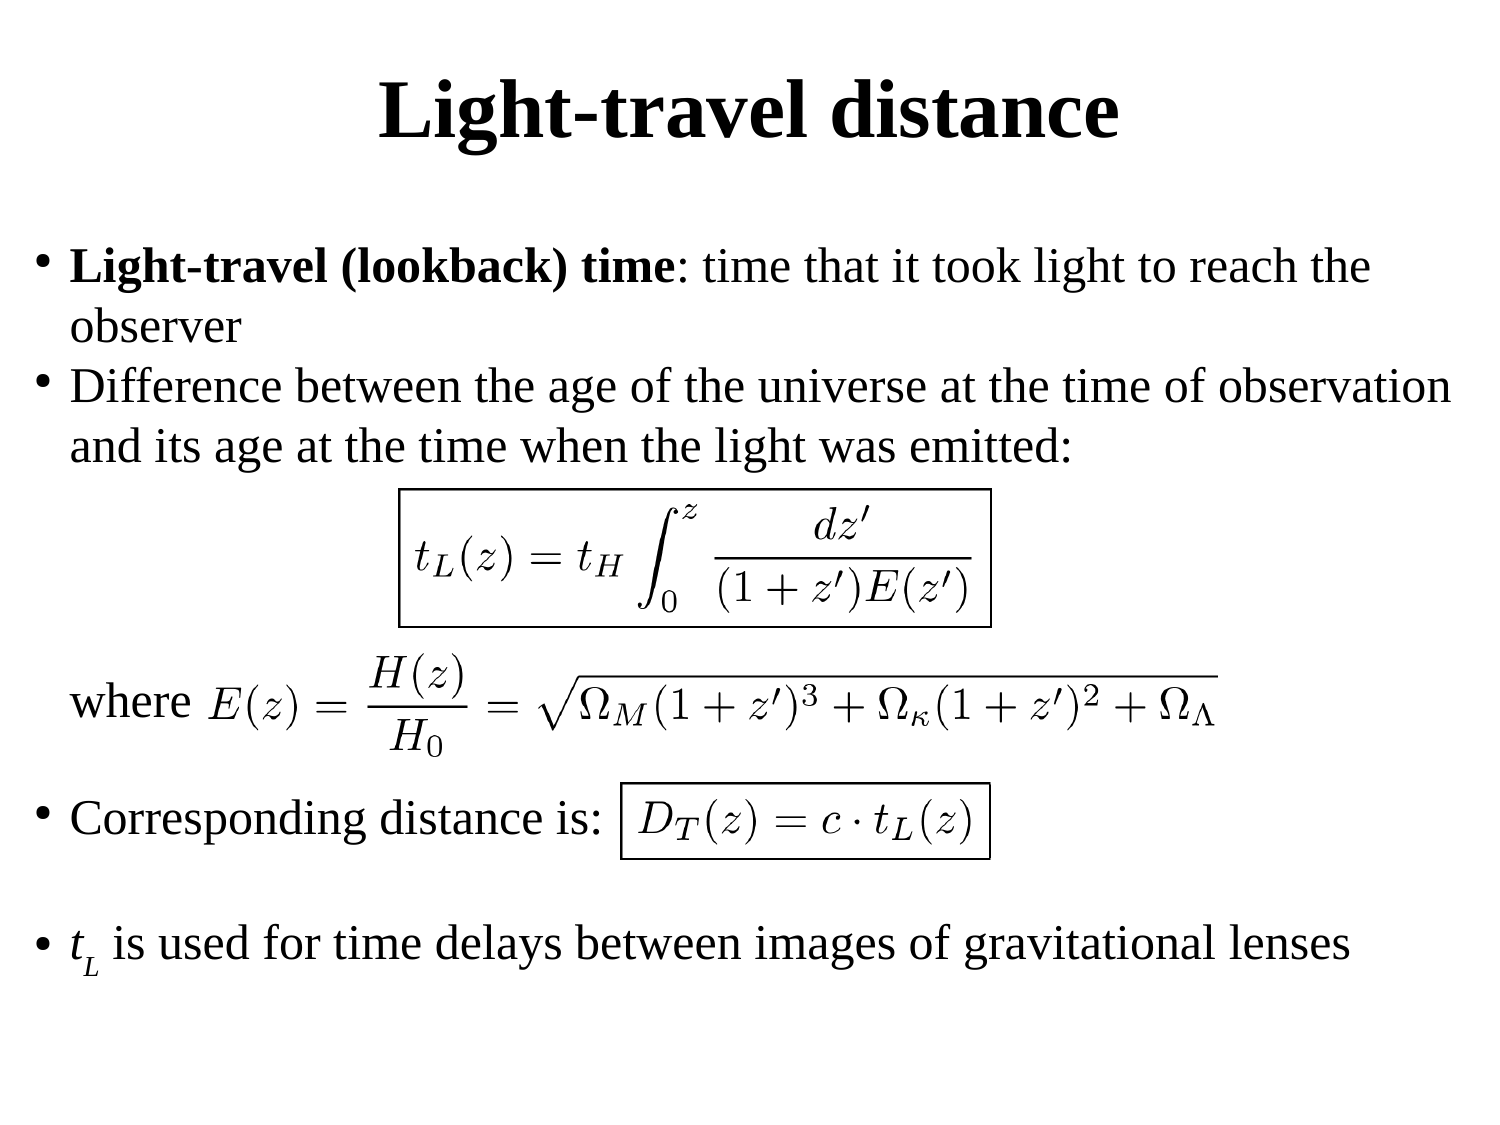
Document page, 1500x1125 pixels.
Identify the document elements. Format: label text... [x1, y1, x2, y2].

list Light-travel (lookback) time: time that it took light to reach the observer Difference between the age of the universe at the time of observation and its age at the time when the light was emitted: where Corresponding distance is: tL is used for time delays between images of gravitational lenses [19, 224, 1495, 990]
title Light-travel distance [75, 45, 1425, 163]
picture [208, 653, 1218, 757]
picture [398, 488, 992, 628]
picture [620, 782, 991, 860]
